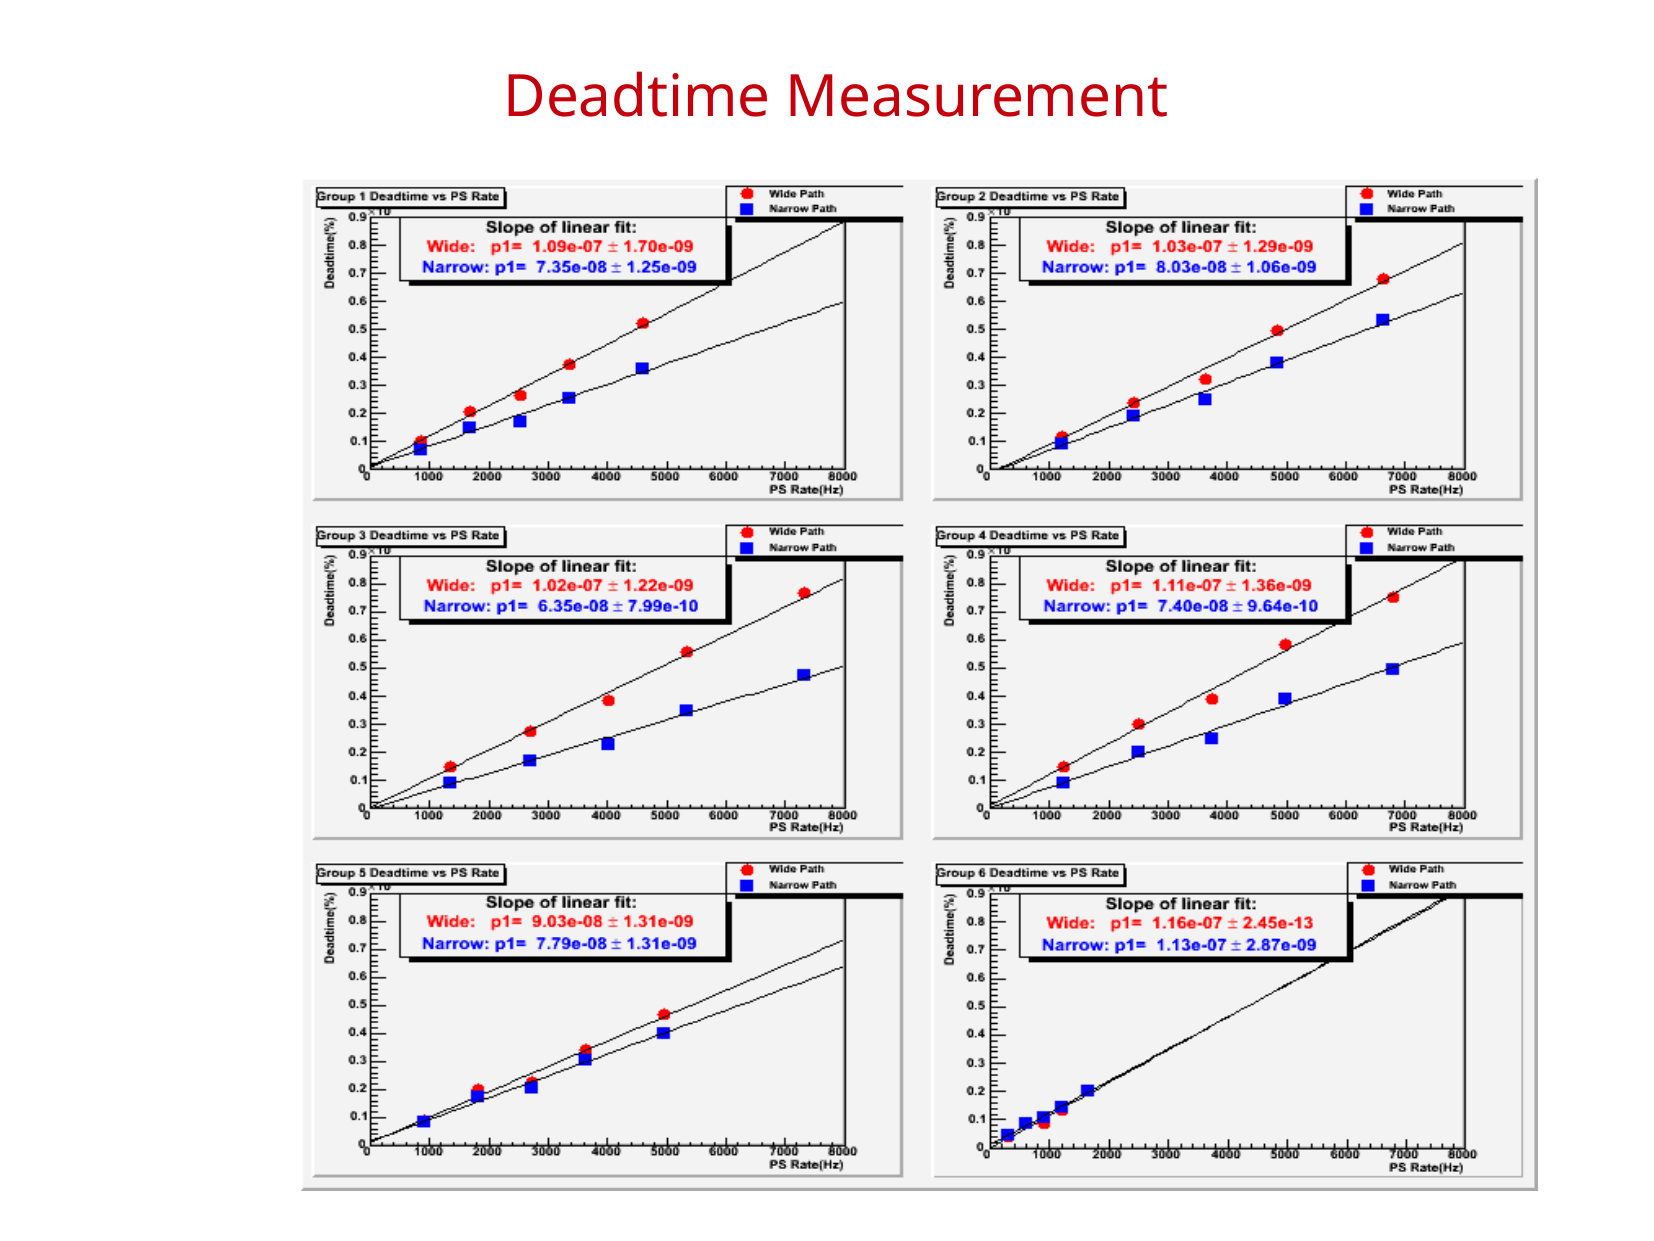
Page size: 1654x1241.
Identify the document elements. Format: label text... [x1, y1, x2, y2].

picture [300, 177, 1538, 1191]
text_box Deadtime Measurement [404, 46, 1268, 148]
